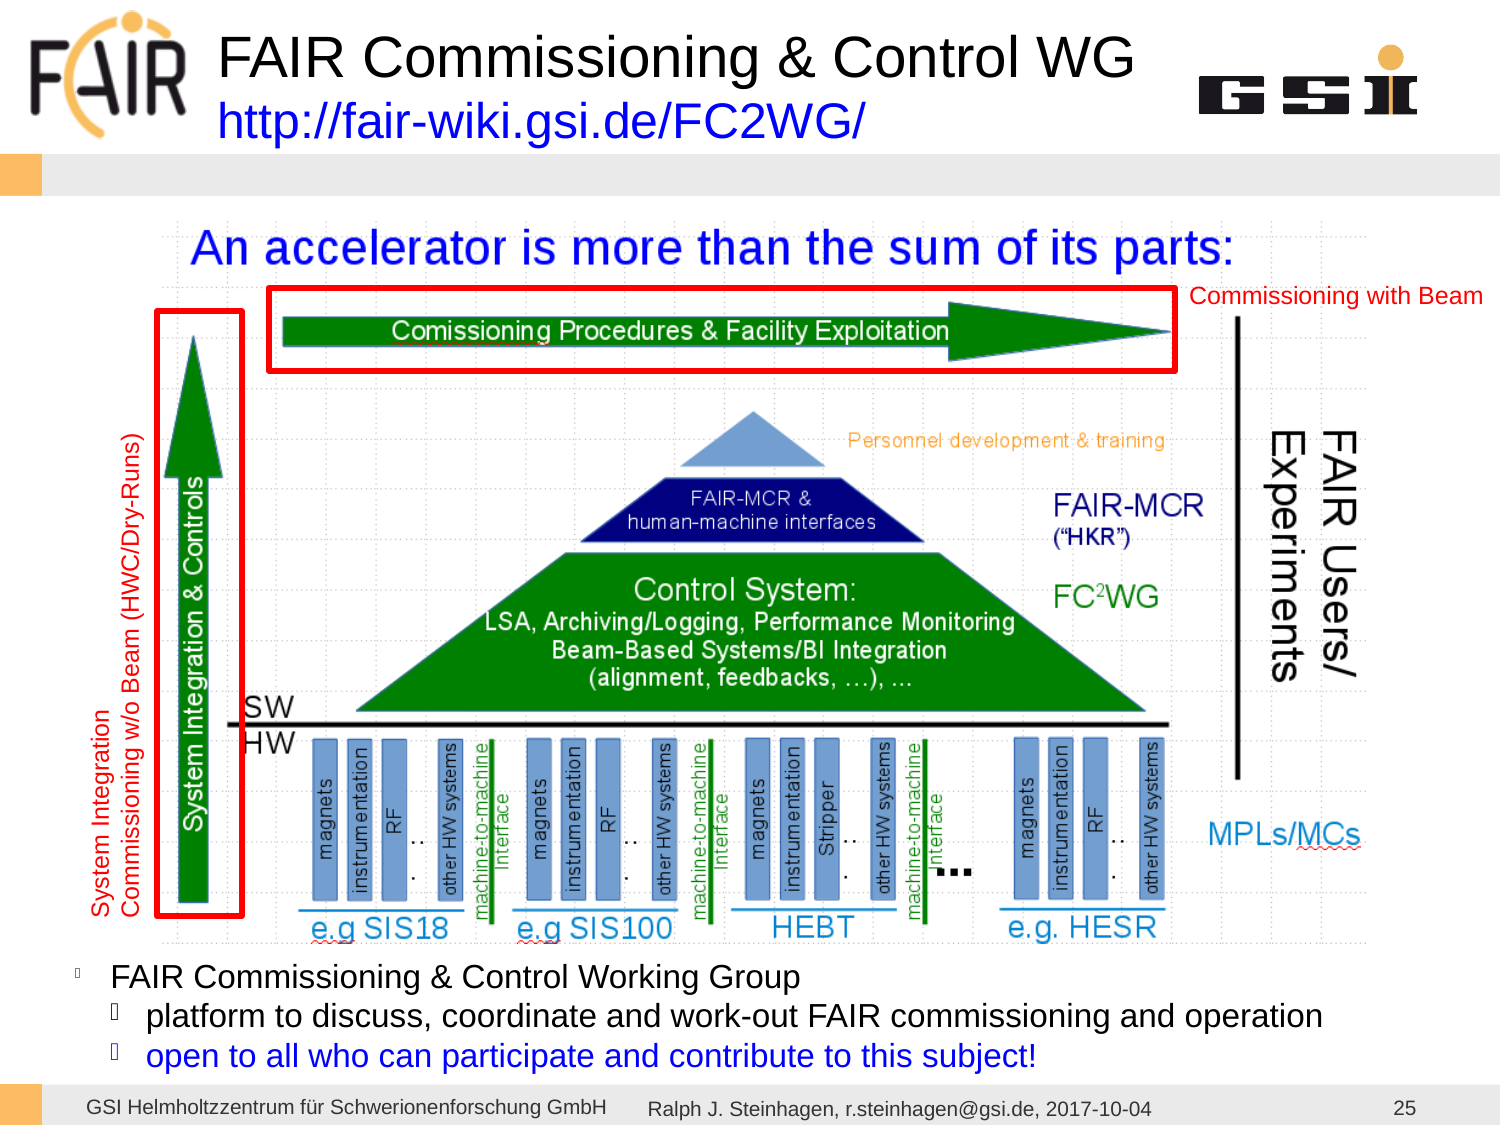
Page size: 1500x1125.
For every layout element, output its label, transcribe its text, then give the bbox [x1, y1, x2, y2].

text_box Commissioning with Beam [1174, 271, 1500, 322]
text_box FAIR Commissioning & Control Working Group platform to discuss, coordinate and work-out FAIR commissioning and operation open to all who can participate and contribute to this subject! [74, 954, 1425, 1085]
picture [1211, 42, 1419, 117]
picture [30, 9, 187, 141]
picture [272, 291, 1172, 368]
text_box System Integration Commissioning w/o Beam (HWC/Dry-Runs) [76, 401, 160, 934]
picture [160, 314, 239, 913]
picture [160, 219, 1366, 944]
text_box FAIR Commissioning & Control WG http://fair-wiki.gsi.de/FC2WG/ [217, 14, 1211, 154]
